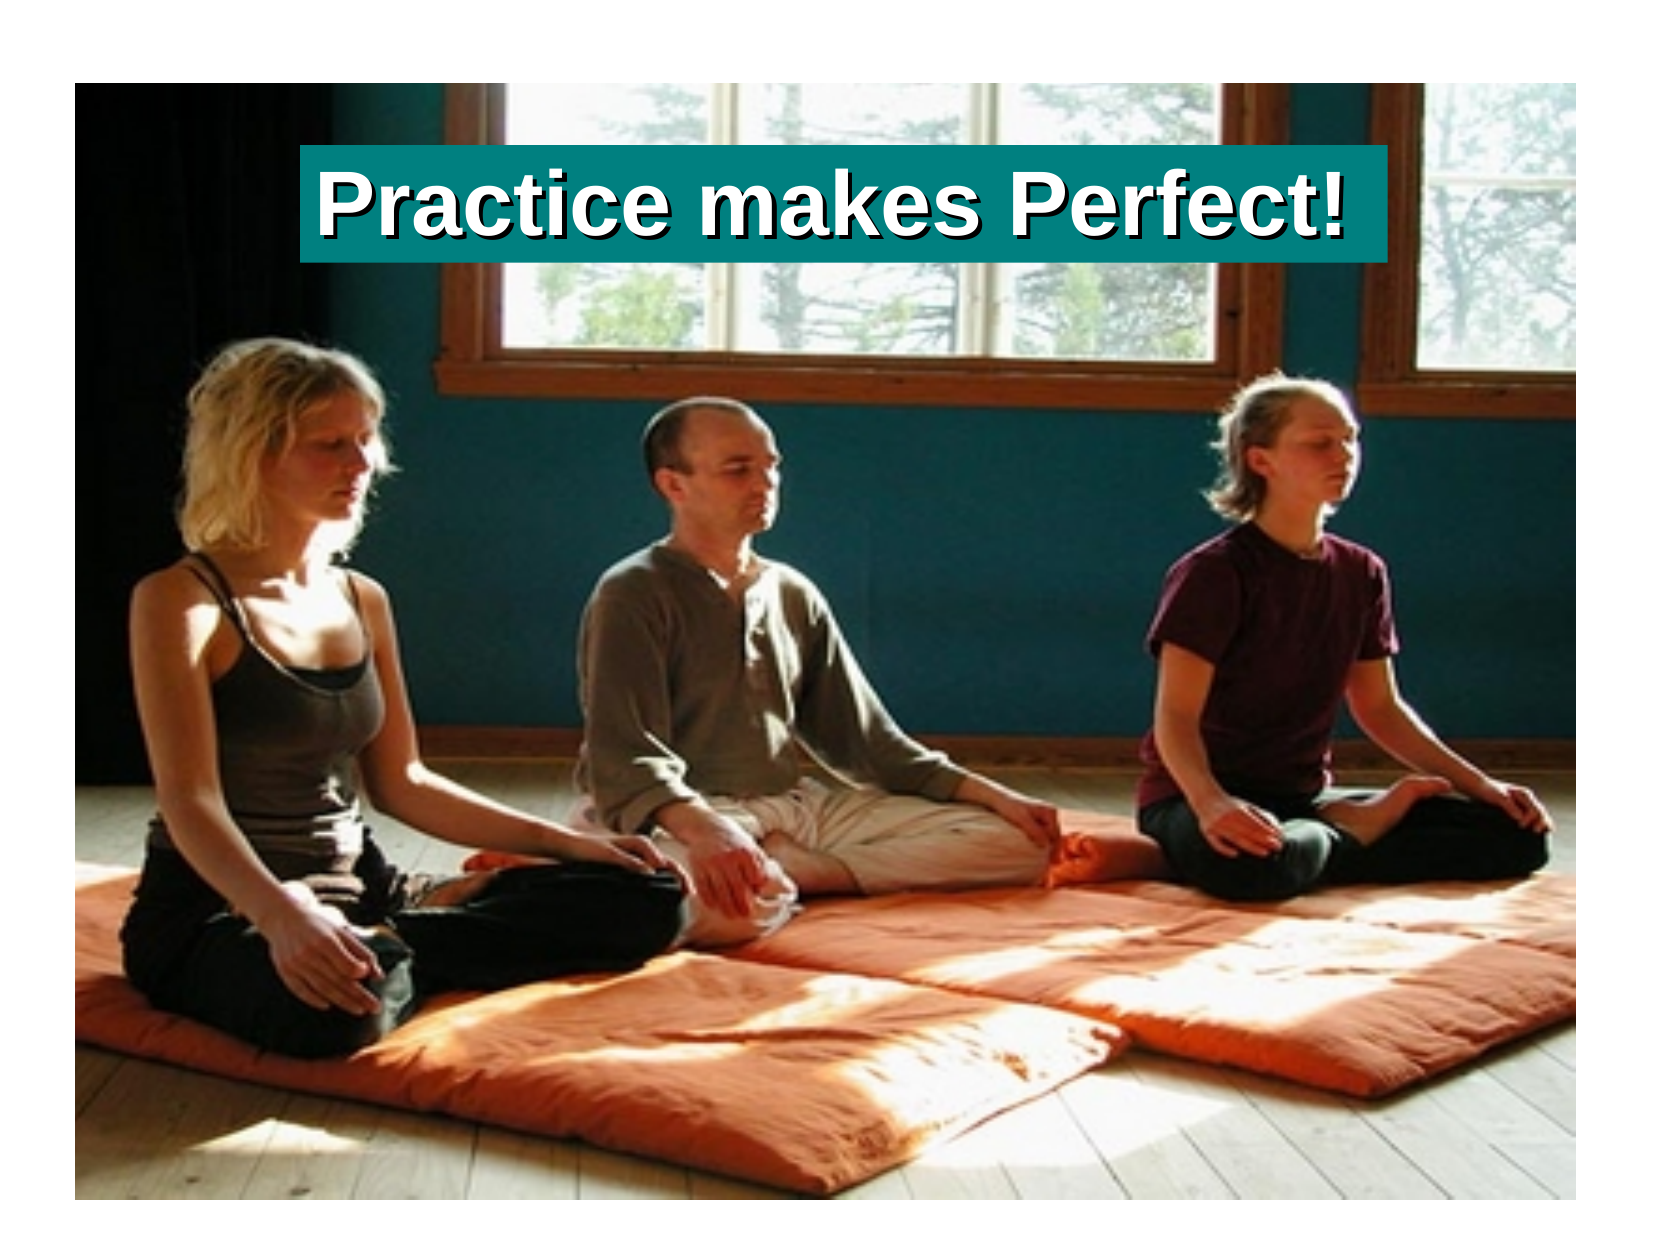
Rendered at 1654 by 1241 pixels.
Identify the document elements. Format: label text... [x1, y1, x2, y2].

picture [75, 83, 1576, 1201]
text_box Practice makes Perfect! [300, 145, 1388, 263]
